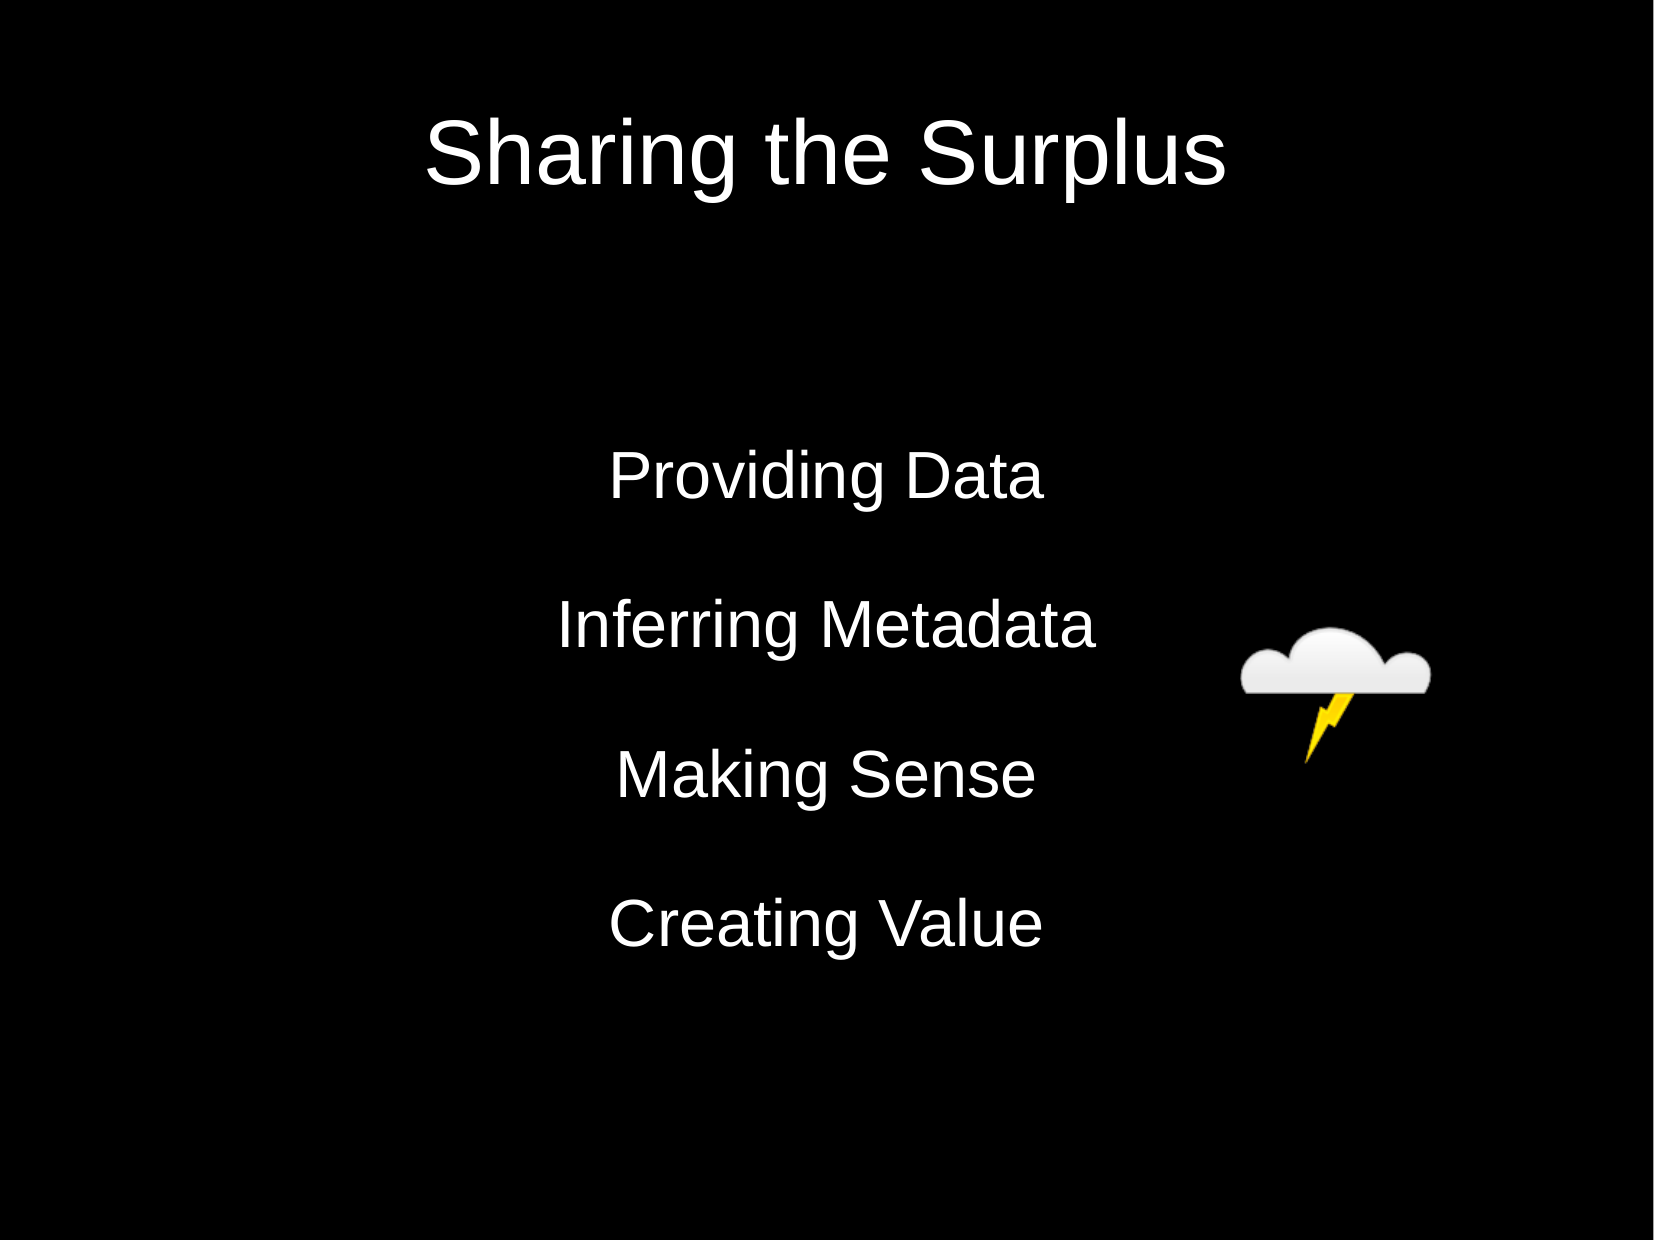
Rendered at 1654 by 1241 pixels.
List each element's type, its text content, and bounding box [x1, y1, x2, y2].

picture [1240, 575, 1438, 768]
subtitle Providing Data Inferring Metadata Making Sense Creating Value [82, 297, 1571, 1102]
title Sharing the Surplus [82, 49, 1571, 257]
